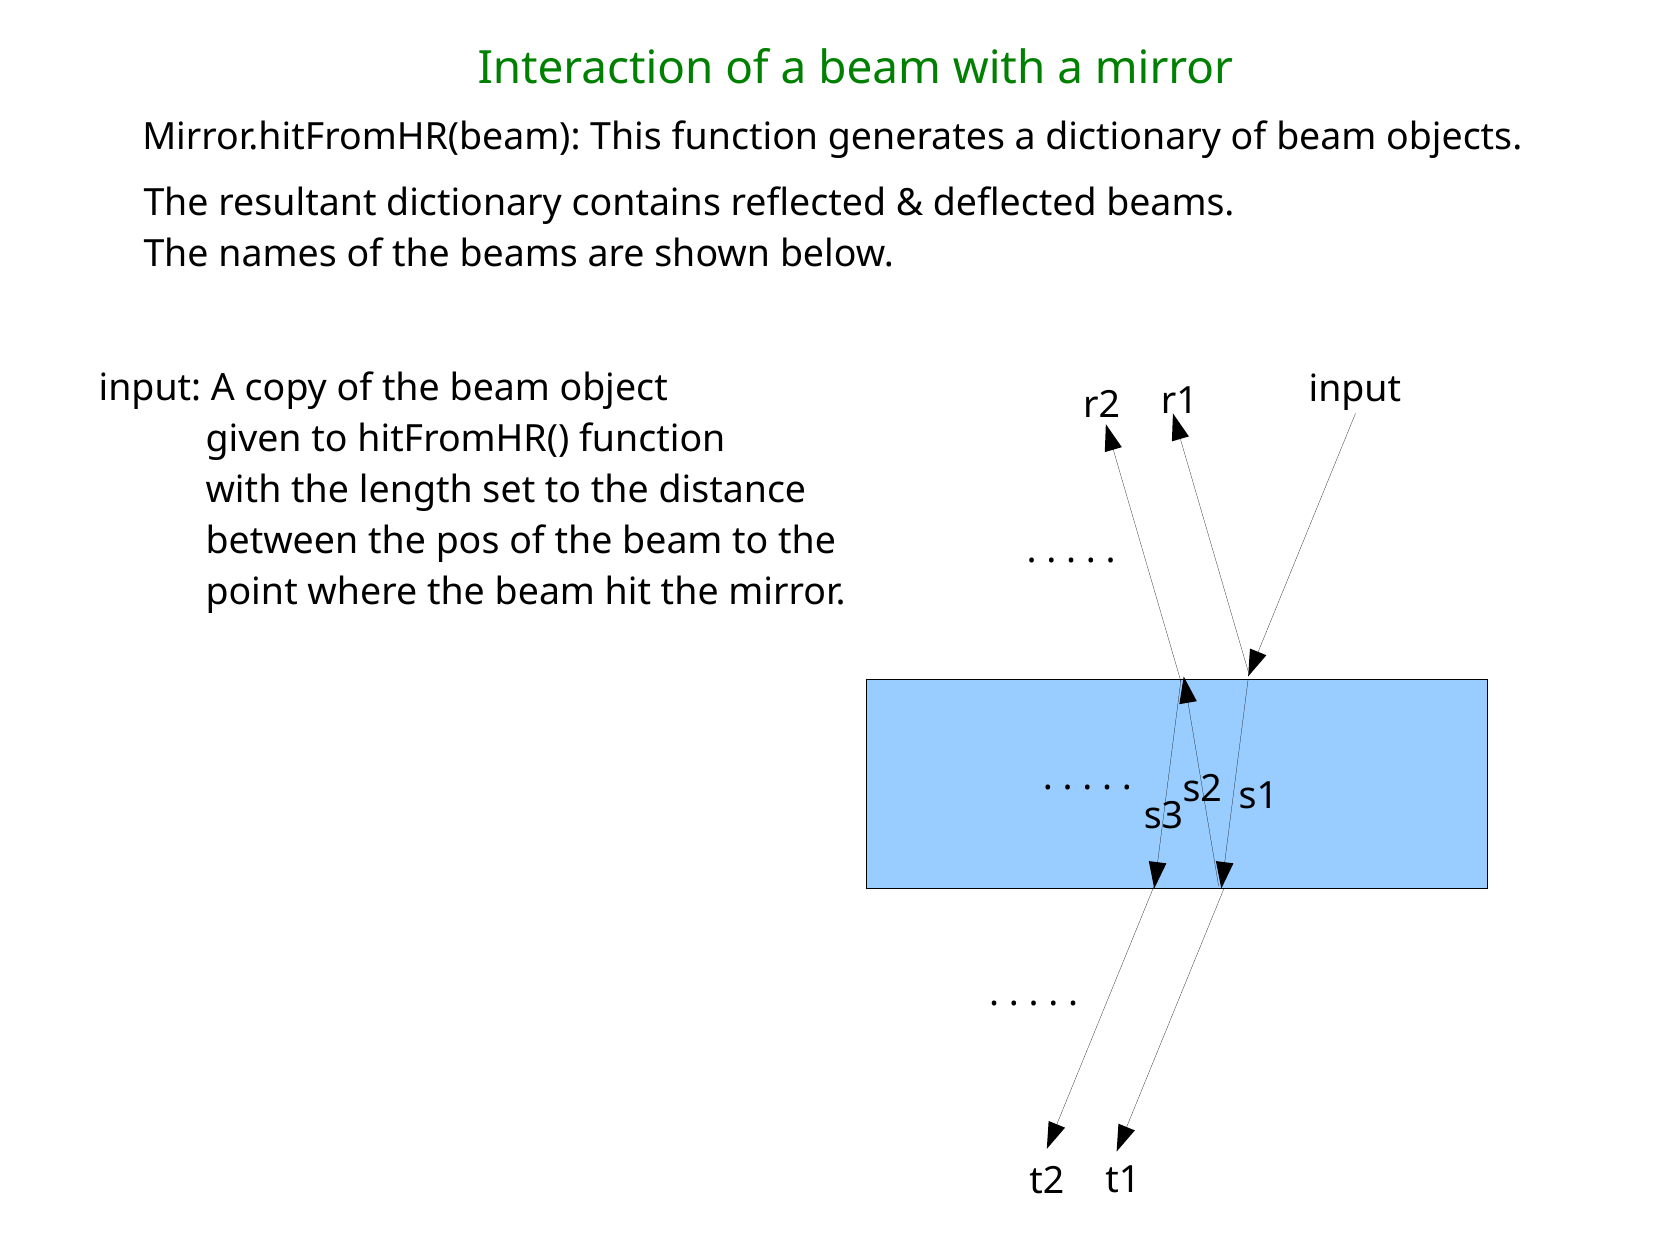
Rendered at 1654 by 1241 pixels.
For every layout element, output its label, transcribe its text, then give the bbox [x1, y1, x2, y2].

text_box r2 [1068, 370, 1136, 426]
text_box Interaction of a beam with a mirror [462, 27, 1233, 92]
text_box [1155, 810, 1221, 889]
text_box [1186, 679, 1247, 754]
text_box [1222, 679, 1488, 889]
text_box Mirror.hitFromHR(beam): This function generates a dictionary of beam objects. [127, 101, 1541, 158]
text_box [1207, 810, 1230, 861]
text_box . . . . . [1011, 515, 1133, 571]
text_box s1 [1223, 760, 1295, 817]
text_box [866, 679, 1180, 889]
text_box t2 [1014, 1146, 1081, 1202]
text_box . . . . . [1028, 742, 1149, 798]
text_box t1 [1090, 1144, 1157, 1200]
text_box The resultant dictionary contains reflected & deflected beams. The names of the beams are shown below. [128, 167, 1251, 264]
text_box input: A copy of the beam object given to hitFromHR() function with the length set to the distance between the pos of the beam to the point where the beam hit the mirror. [83, 353, 863, 570]
text_box . . . . . [974, 958, 1096, 1014]
text_box r1 [1146, 366, 1214, 422]
text_box s3 [1128, 781, 1200, 837]
text_box s2 [1167, 754, 1239, 810]
text_box input [1293, 354, 1416, 410]
text_box [1172, 703, 1196, 754]
